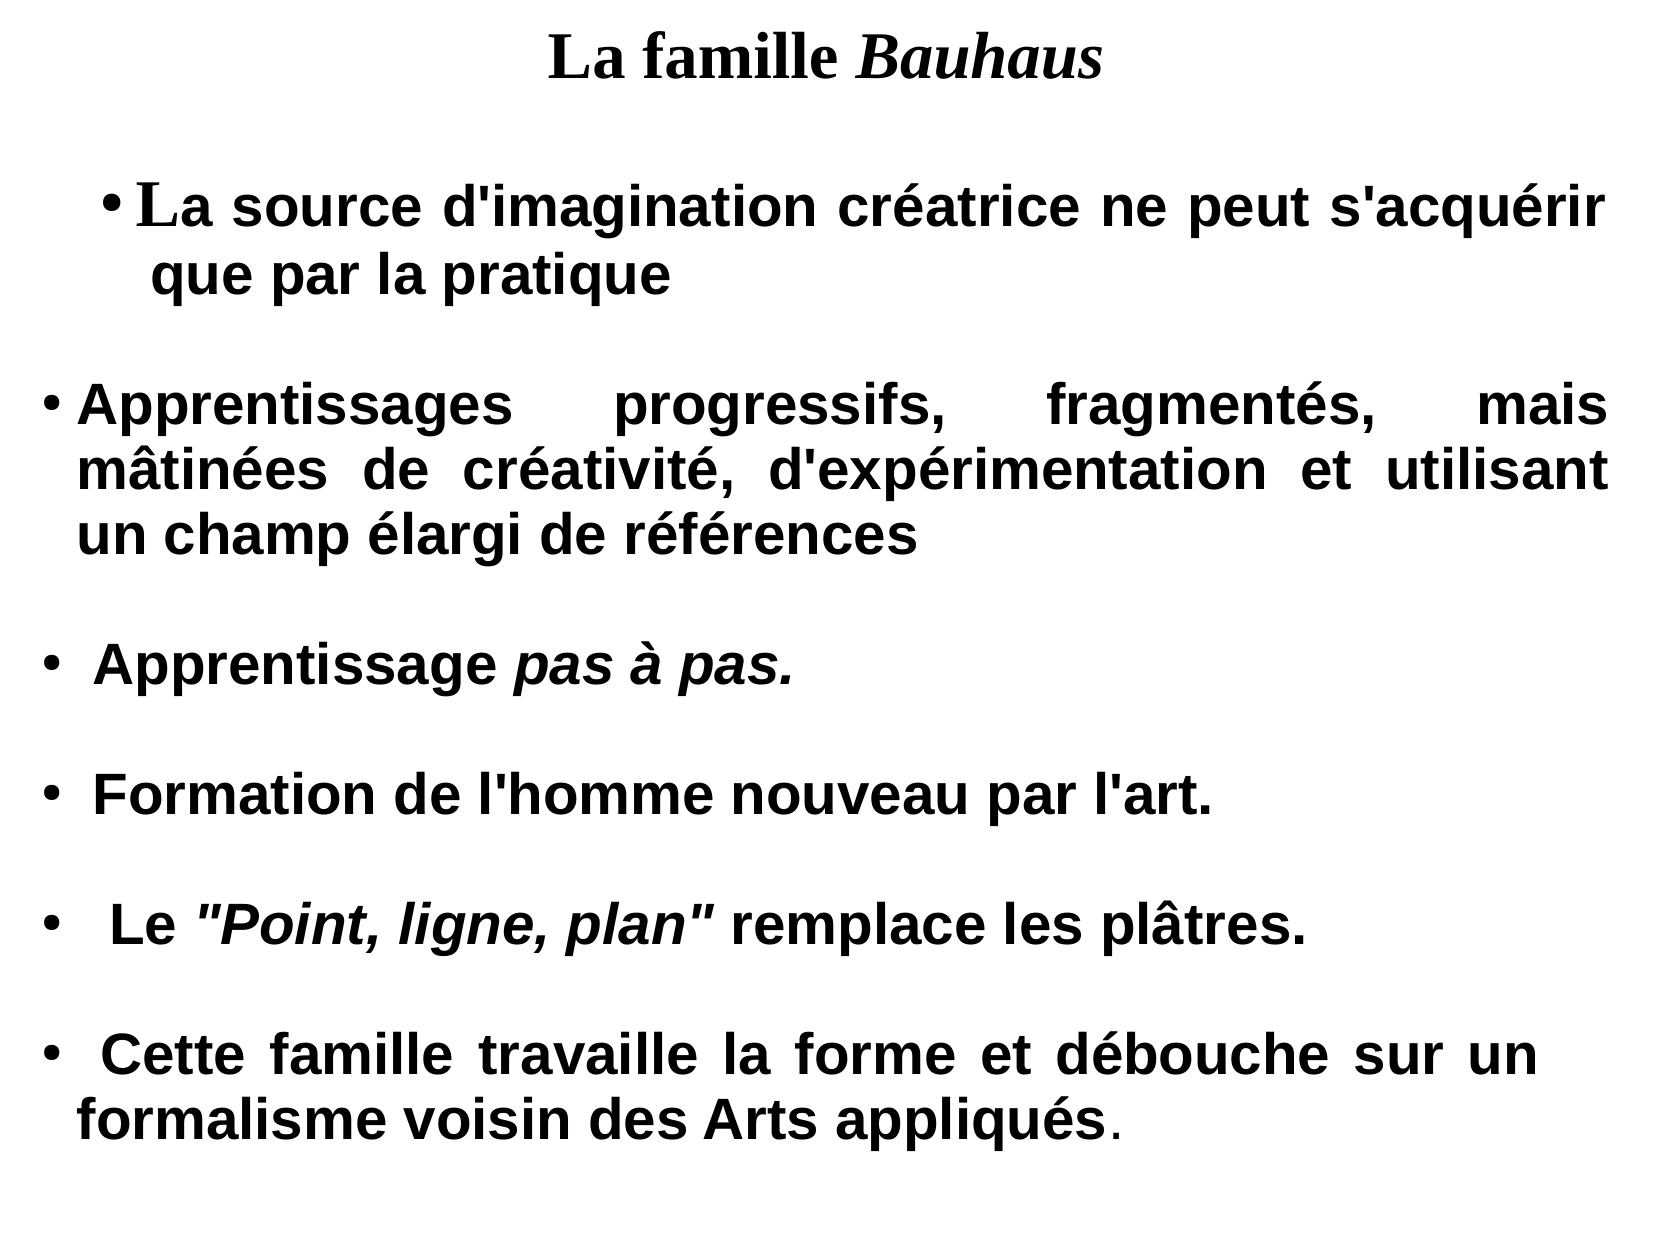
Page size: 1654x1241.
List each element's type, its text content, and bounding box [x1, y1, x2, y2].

text_box La famille Bauhaus La source d'imagination créatrice ne peut s'acquérir que par la pratique Apprentissages progressifs, fragmentés, mais mâtinées de créativité, d'expérimentation et utilisant un champ élargi de références Apprentissage pas à pas. Formation de l'homme nouveau par l'art. Le "Point, ligne, plan" remplace les plâtres. Cette famille travaille la forme et débouche sur un formalisme voisin des Arts appliqués. [26, 11, 1626, 1182]
